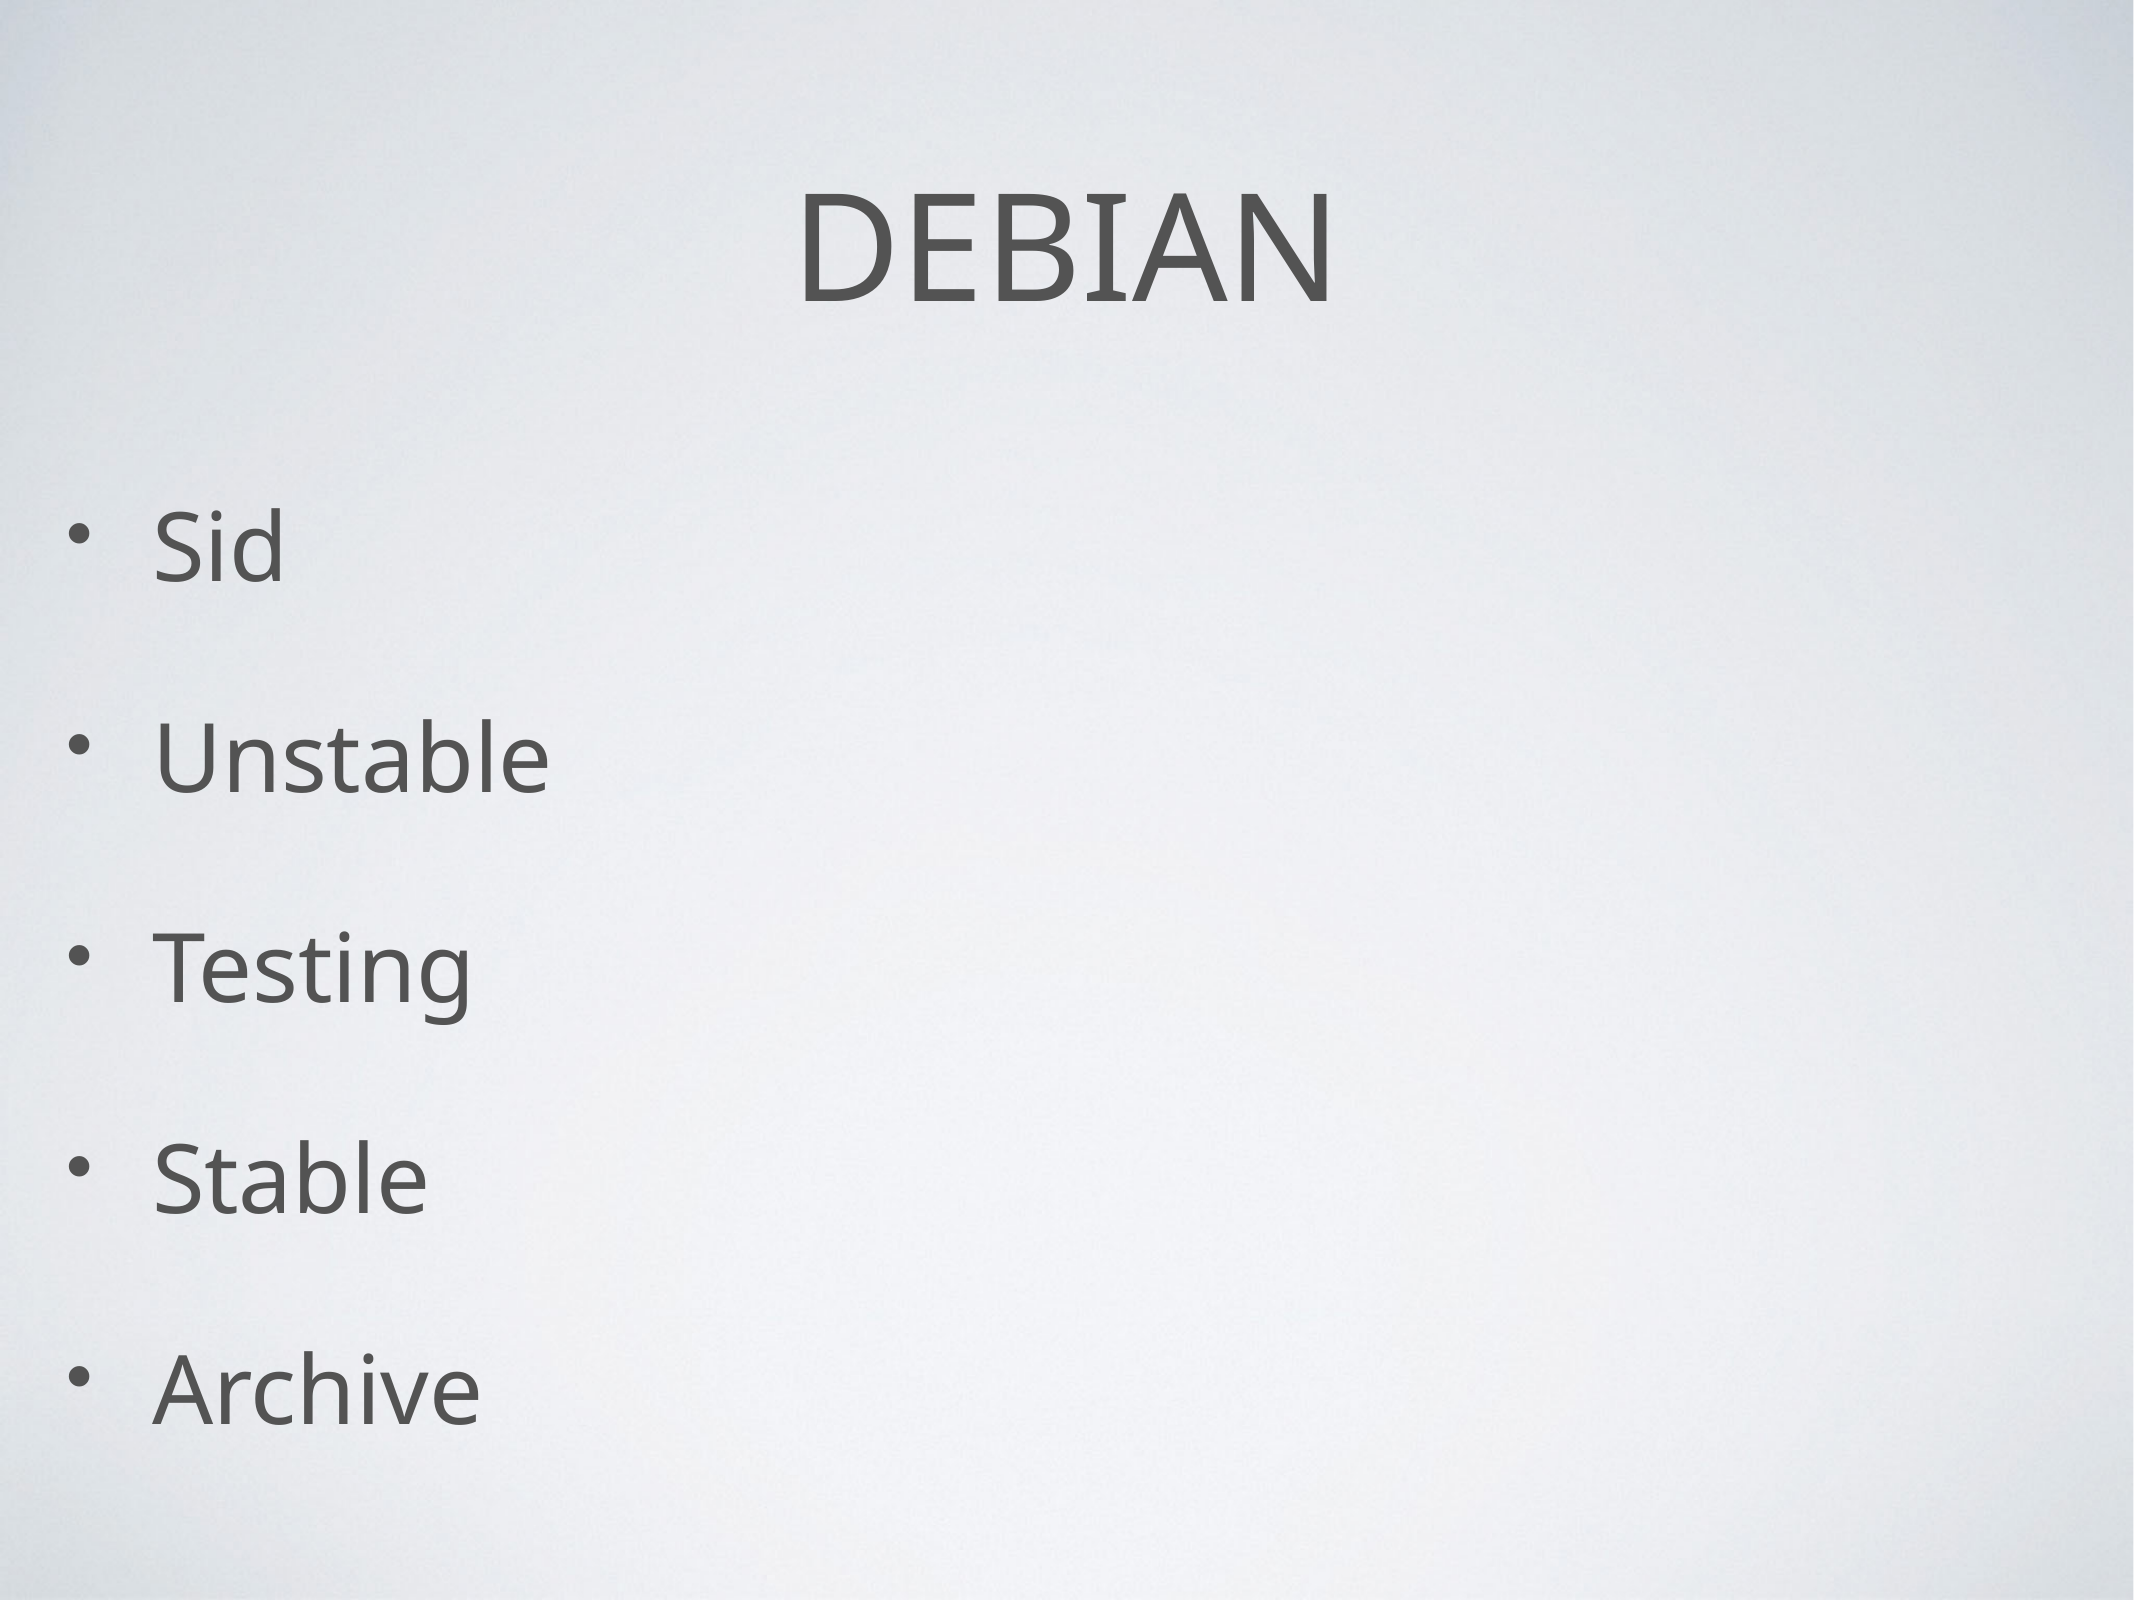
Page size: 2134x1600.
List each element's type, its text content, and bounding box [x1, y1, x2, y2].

picture [0, 0, 2134, 1600]
list Sid Unstable Testing Stable Archive [58, 447, 2075, 1482]
title Debian [58, 41, 2075, 442]
